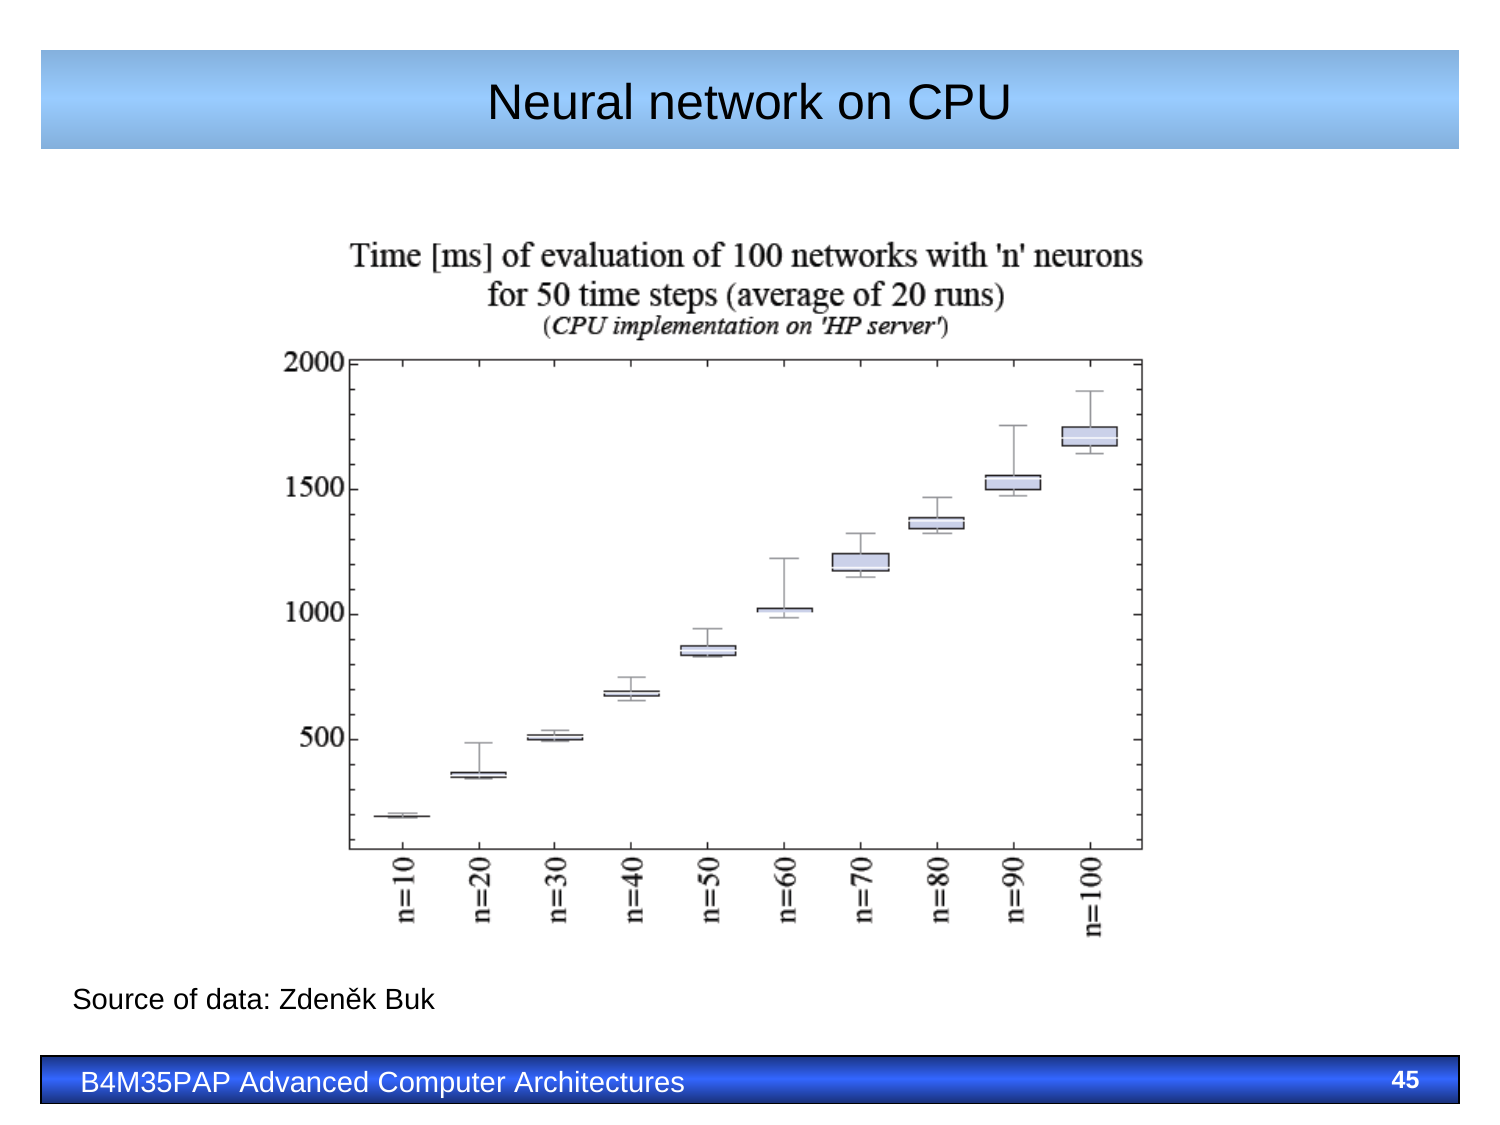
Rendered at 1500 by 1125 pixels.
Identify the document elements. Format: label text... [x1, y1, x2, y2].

text_box Source of data: Zdeněk Buk [57, 972, 451, 1023]
title Neural network on CPU [41, 50, 1459, 149]
picture [260, 228, 1240, 944]
